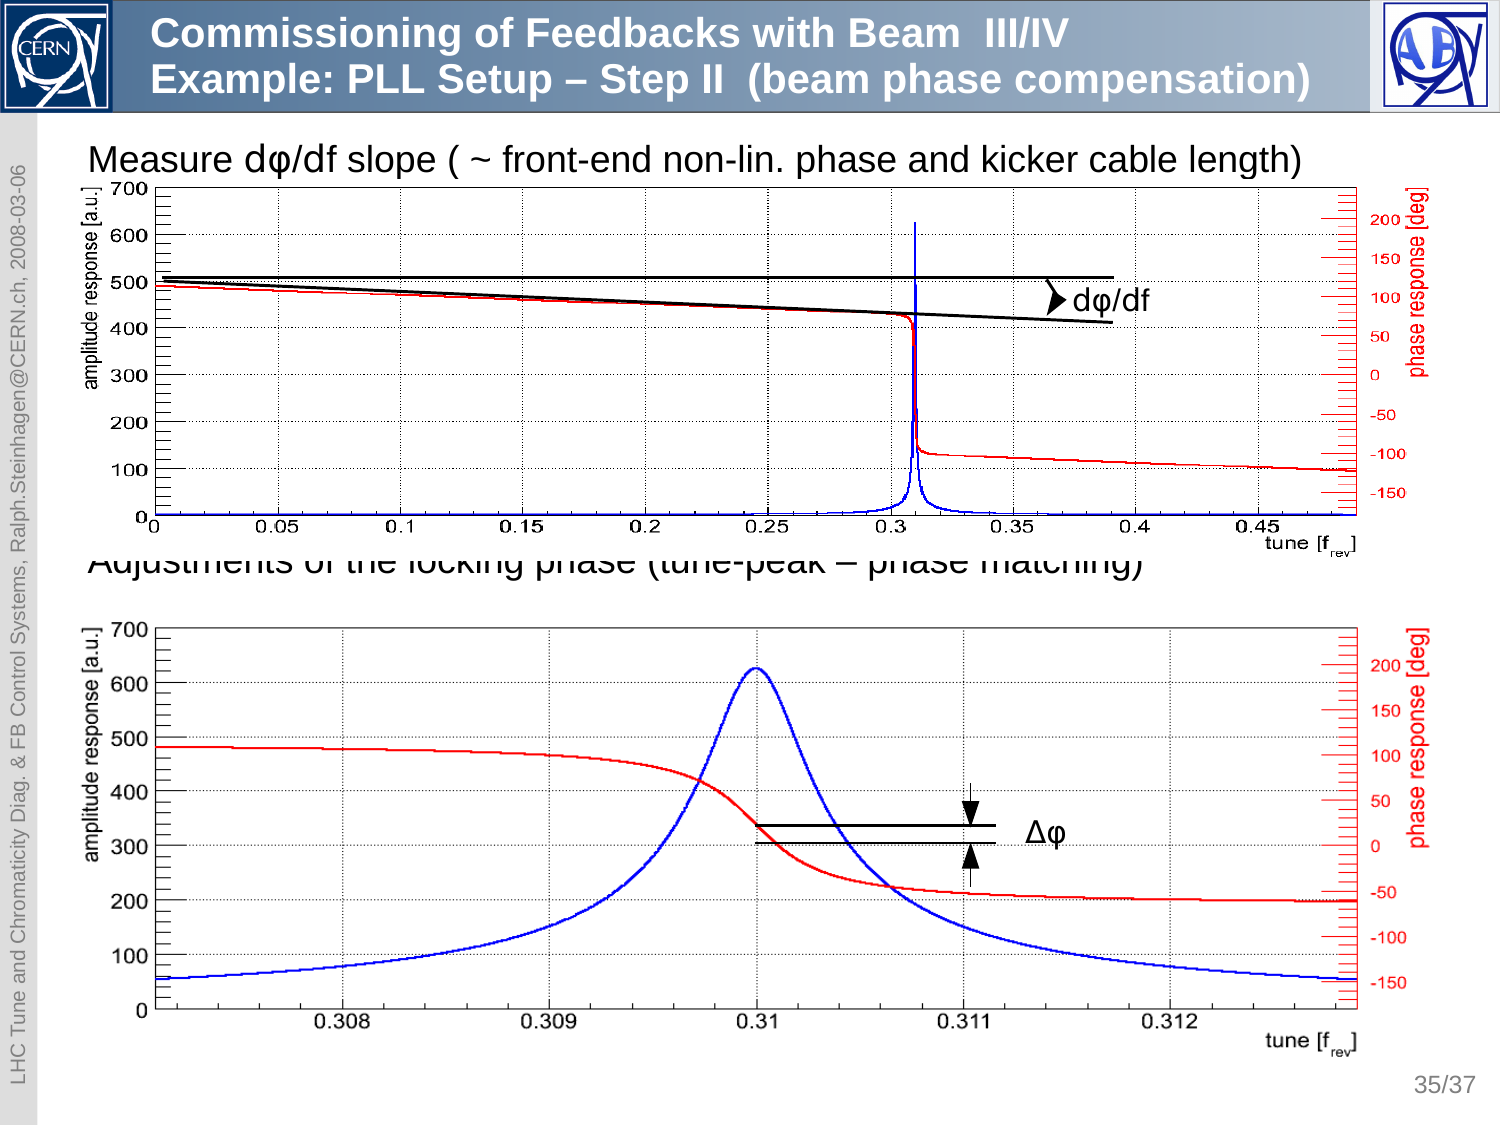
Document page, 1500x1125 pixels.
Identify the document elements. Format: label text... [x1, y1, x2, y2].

text_box dφ/df [1072, 275, 1251, 323]
list Measure dφ/df slope ( ~ front-end non-lin. phase and kicker cable length) Adjustments of the locking phase (tune-peak – phase matching) [87, 561, 1438, 619]
picture [74, 179, 1439, 561]
title Commissioning of Feedbacks with Beam III/IV Example: PLL Setup – Step II (beam phase compensation) [150, 2, 1361, 111]
picture [74, 619, 1439, 1062]
picture [1382, 1, 1489, 108]
picture [0, 0, 113, 113]
text_box Δφ [1024, 807, 1204, 854]
list Measure dφ/df slope ( ~ front-end non-lin. phase and kicker cable length) Adjustments of the locking phase (tune-peak – phase matching) [87, 137, 1438, 179]
